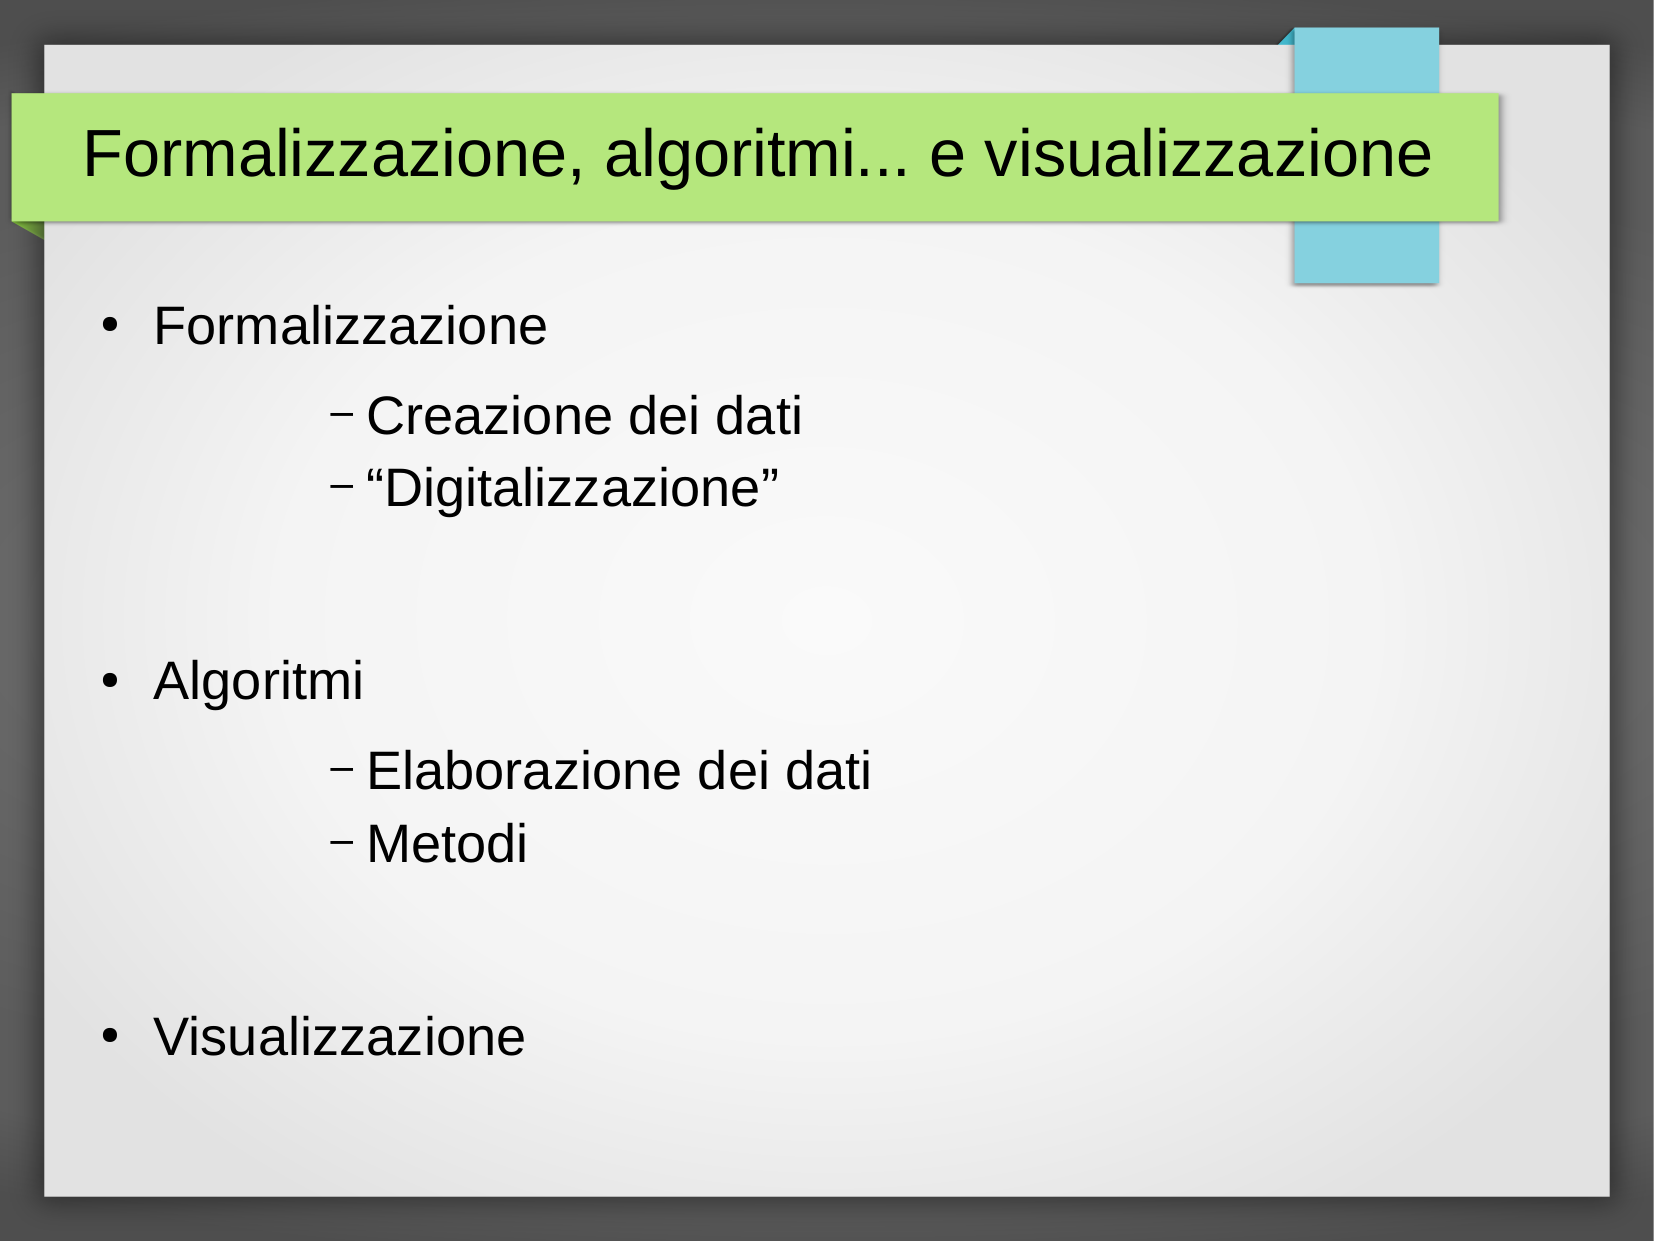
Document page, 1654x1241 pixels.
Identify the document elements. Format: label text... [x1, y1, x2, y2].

title Formalizzazione, algoritmi... e visualizzazione [82, 78, 1501, 229]
list Formalizzazione Creazione dei dati “Digitalizzazione” Algoritmi Elaborazione dei dati Metodi Visualizzazione [82, 295, 1571, 1099]
picture [0, 0, 1654, 1241]
